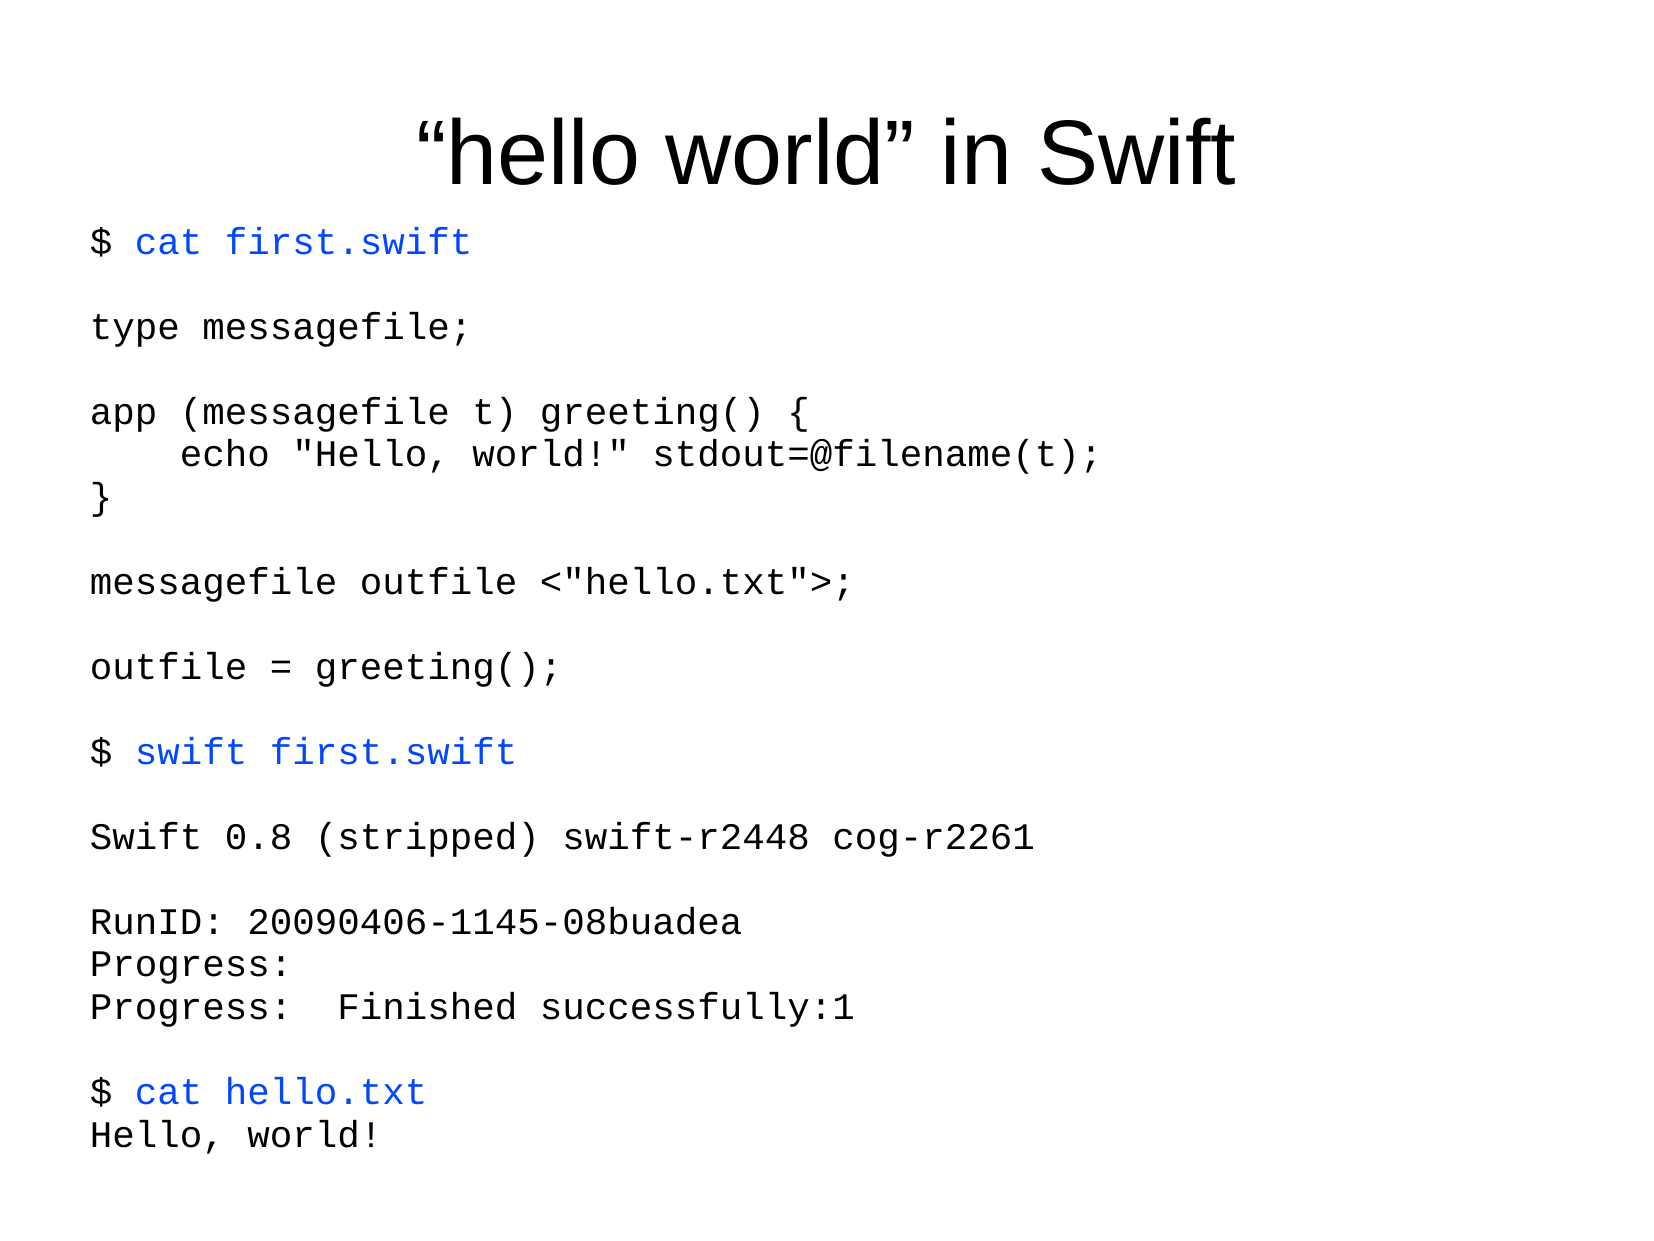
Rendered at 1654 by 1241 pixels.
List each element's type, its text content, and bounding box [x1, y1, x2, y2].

text_box $ cat first.swift type messagefile; app (messagefile t) greeting() { echo "Hello, world!" stdout=@filename(t); } messagefile outfile <"hello.txt">; outfile = greeting(); $ swift first.swift Swift 0.8 (stripped) swift-r2448 cog-r2261 RunID: 20090406-1145-08buadea Progress: Progress: Finished successfully:1 $ cat hello.txt Hello, world! [75, 215, 1501, 1241]
title “hello world” in Swift [82, 49, 1571, 257]
